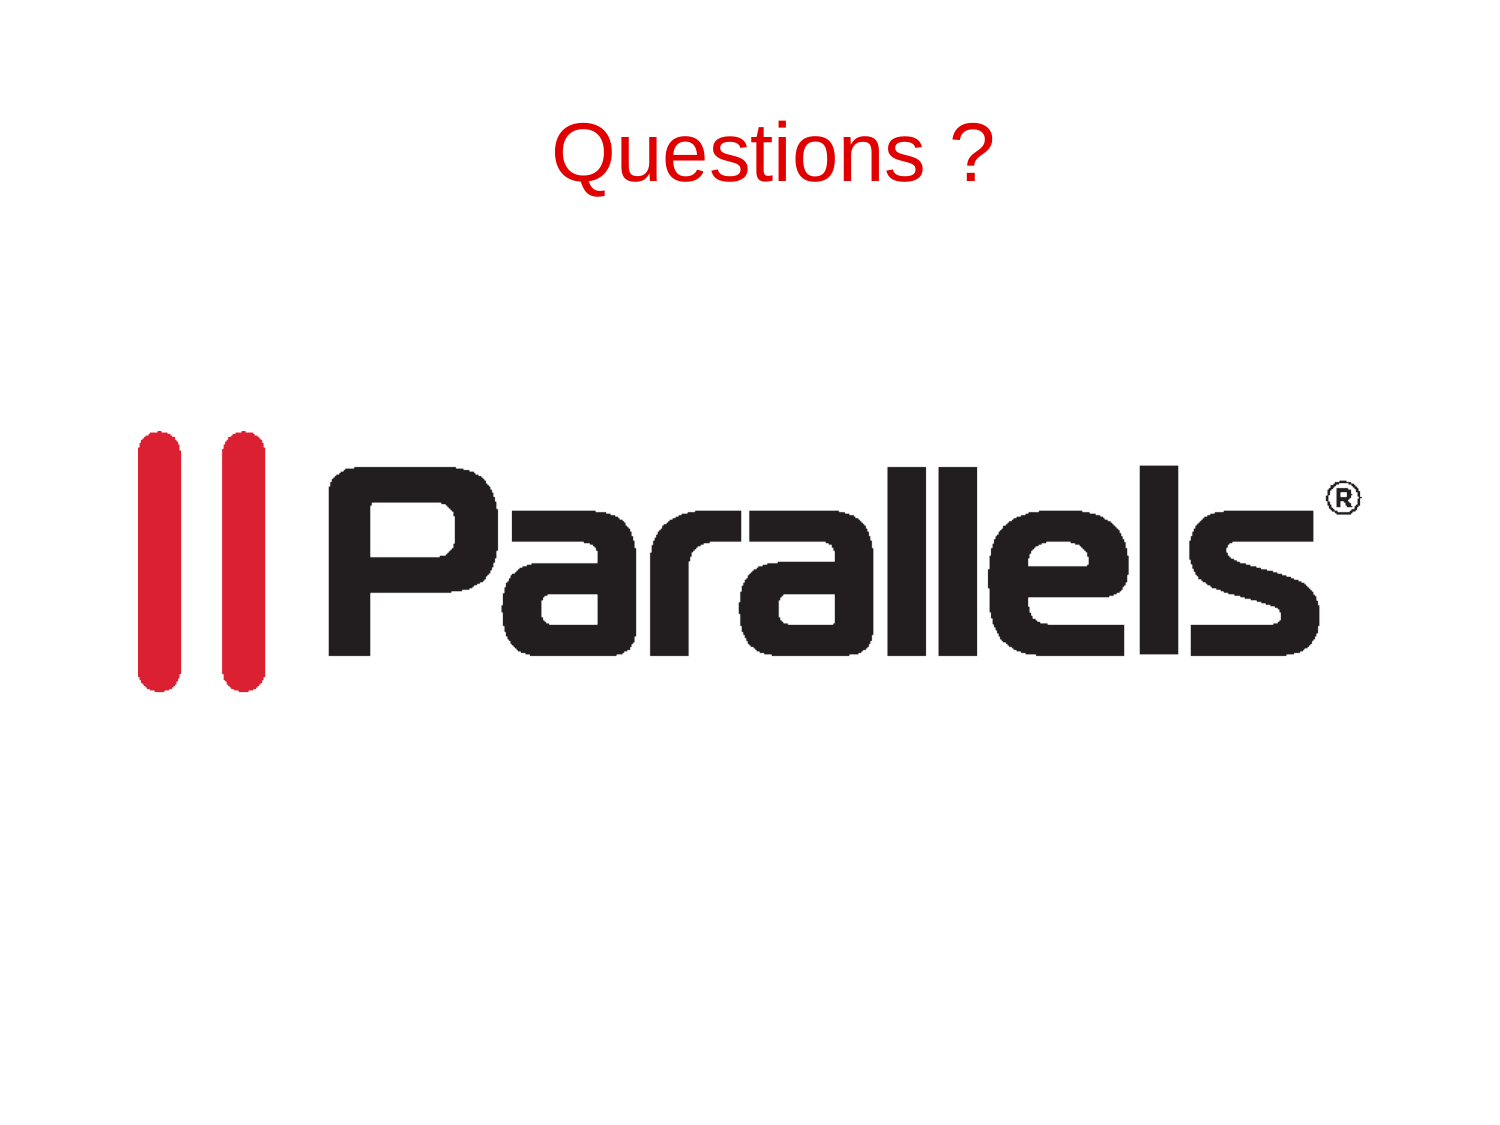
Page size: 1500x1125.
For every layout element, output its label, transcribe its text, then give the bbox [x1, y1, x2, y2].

picture [138, 431, 1362, 694]
text_box Questions ? [551, 105, 997, 199]
